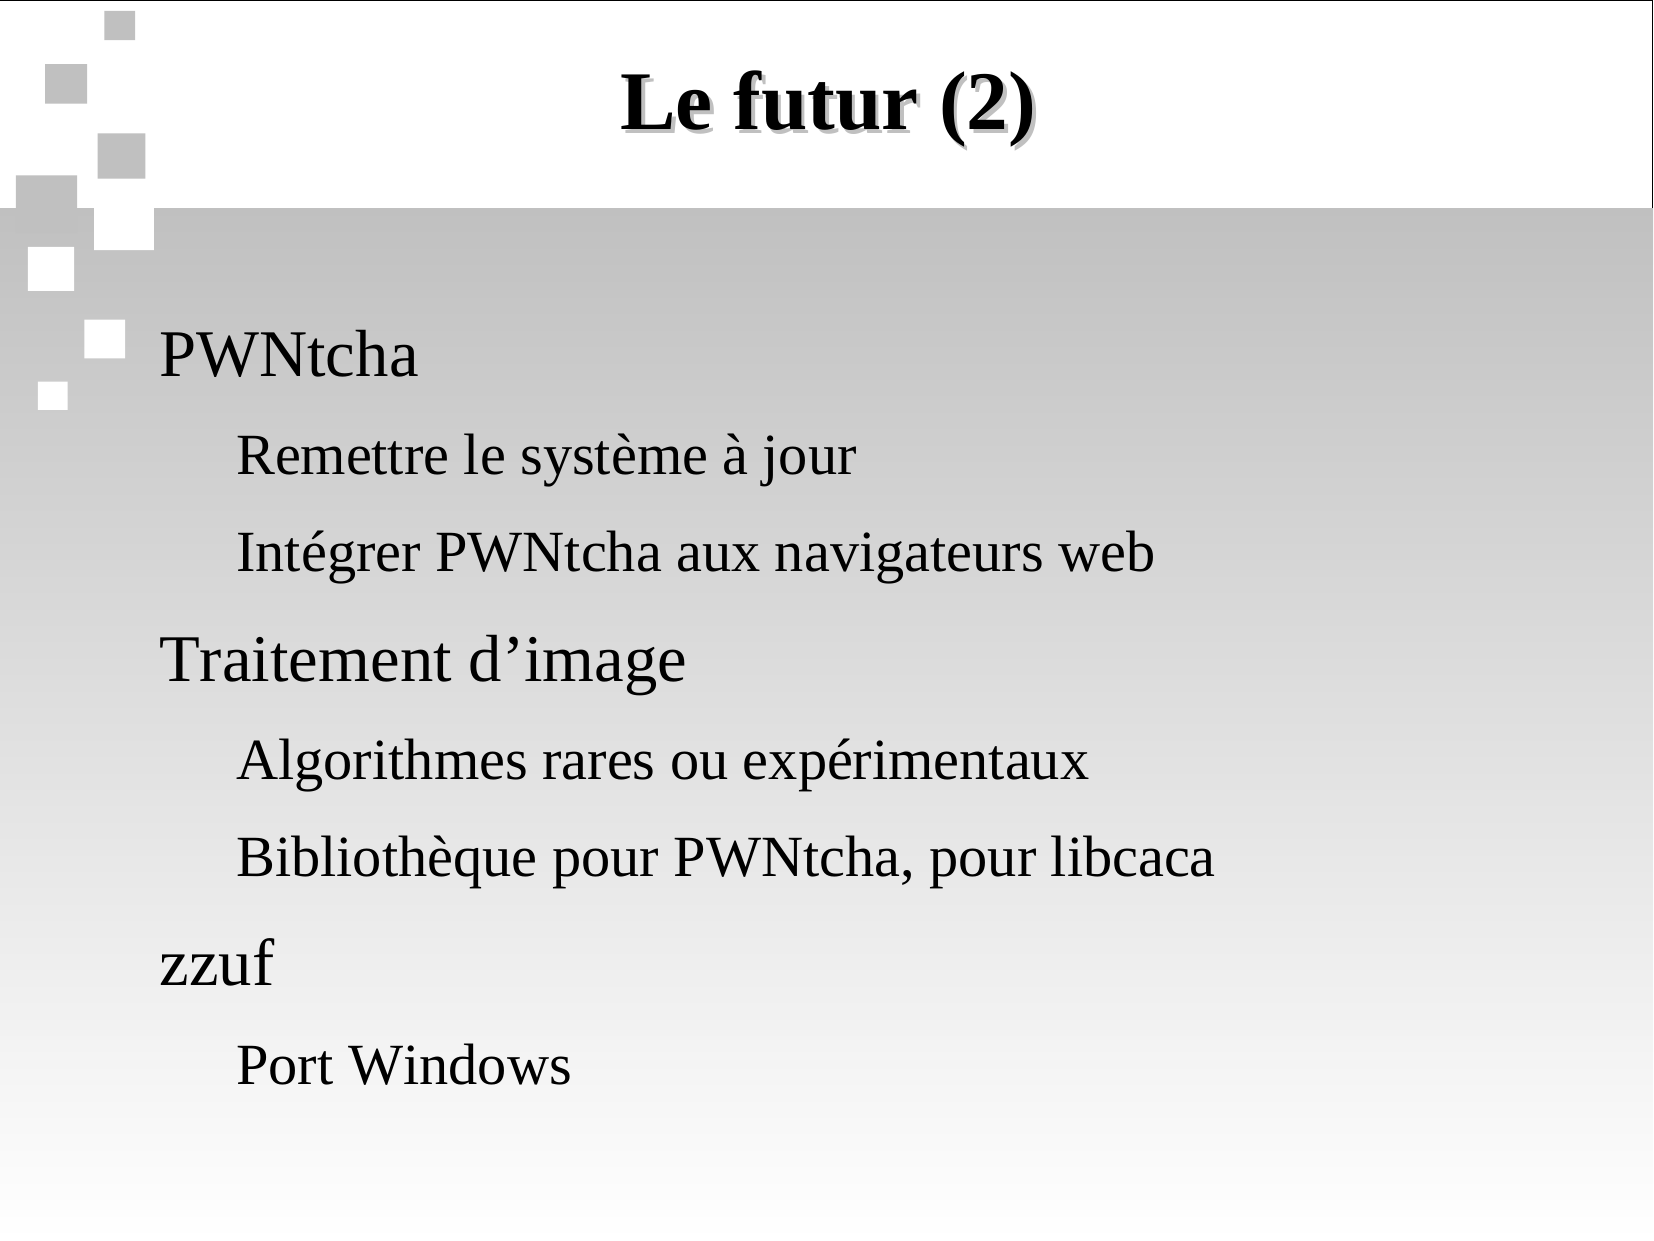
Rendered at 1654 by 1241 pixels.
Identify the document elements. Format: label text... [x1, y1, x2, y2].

list PWNtcha Remettre le système à jour Intégrer PWNtcha aux navigateurs web Traitement d’image Algorithmes rares ou expérimentaux Bibliothèque pour PWNtcha, pour libcaca zzuf Port Windows [141, 279, 1532, 1183]
title Le futur (2) [90, 0, 1567, 204]
